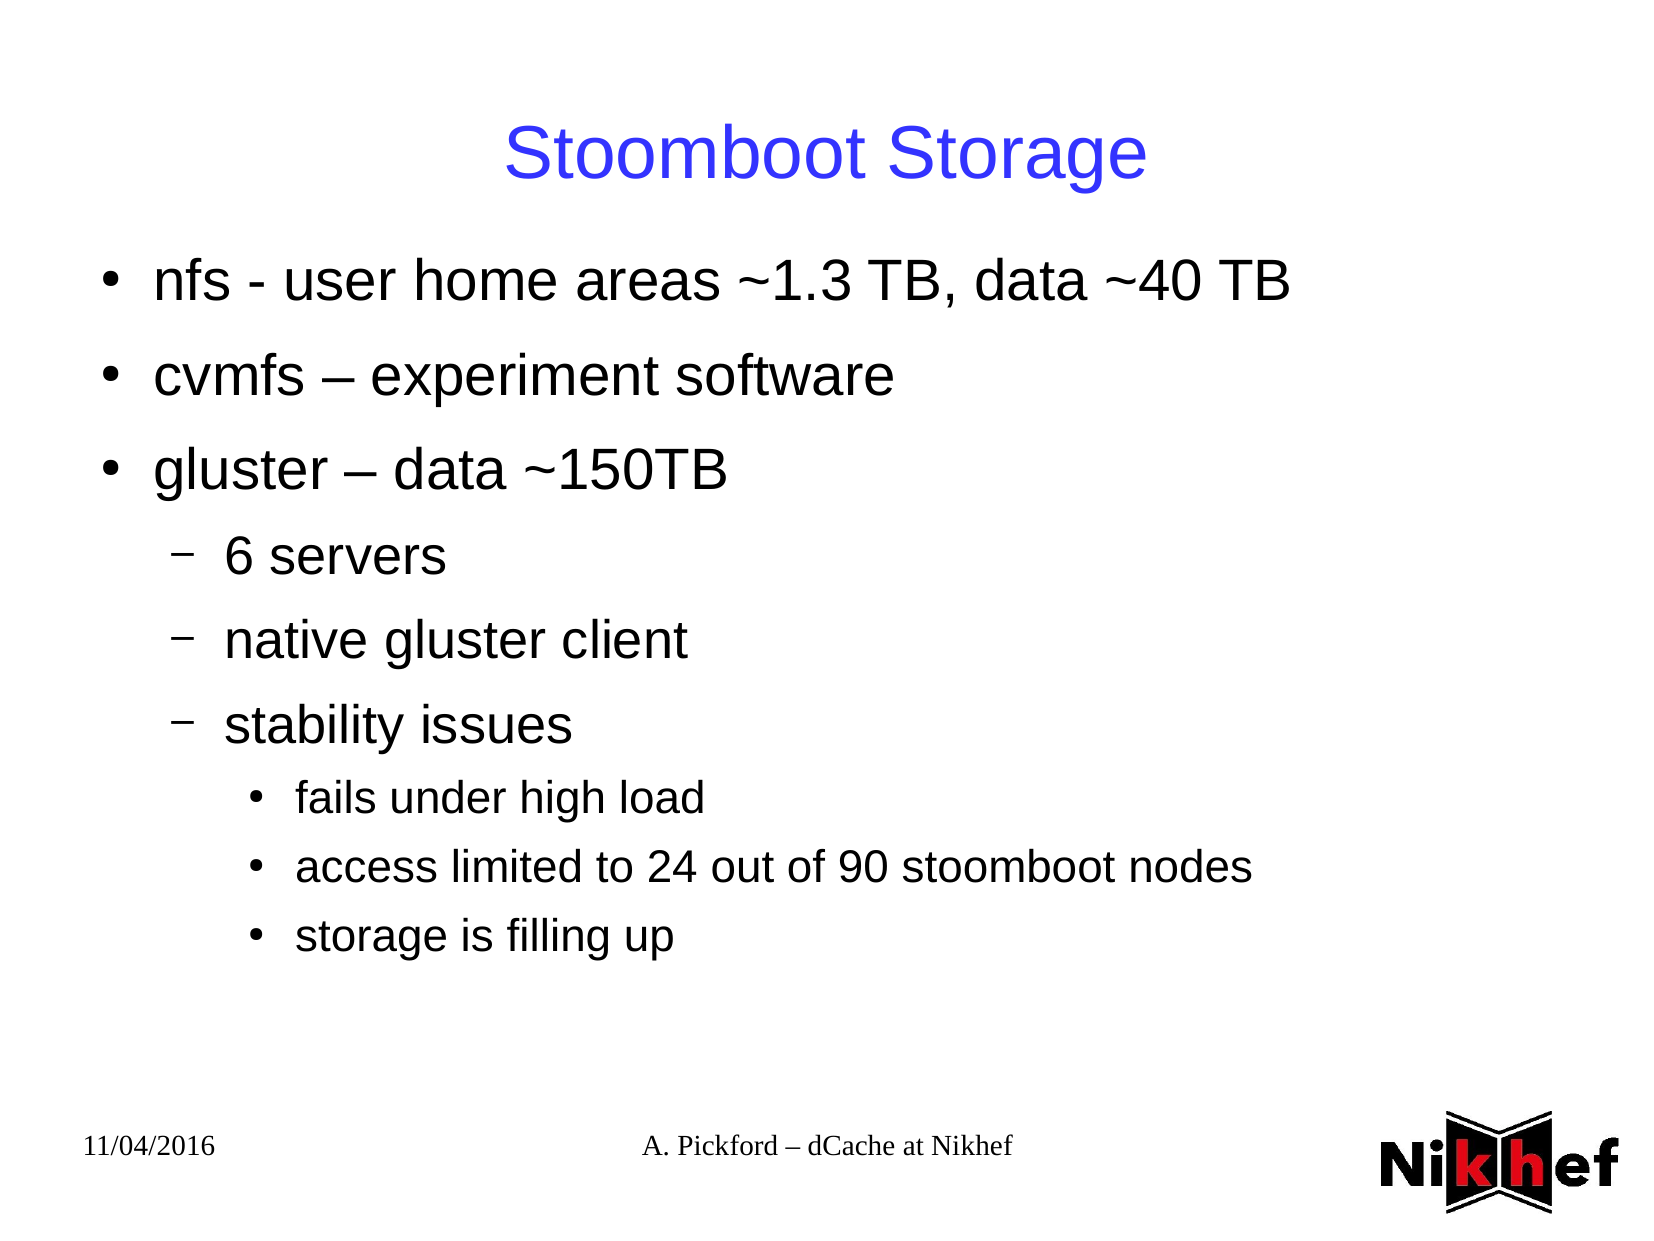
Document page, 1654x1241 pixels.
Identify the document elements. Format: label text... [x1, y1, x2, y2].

list nfs - user home areas ~1.3 TB, data ~40 TB cvmfs – experiment software gluster – data ~150TB 6 servers native gluster client stability issues fails under high load access limited to 24 out of 90 stoomboot nodes storage is filling up [82, 153, 1571, 1010]
picture [1381, 1110, 1619, 1214]
title Stoomboot Storage [82, 49, 1571, 153]
